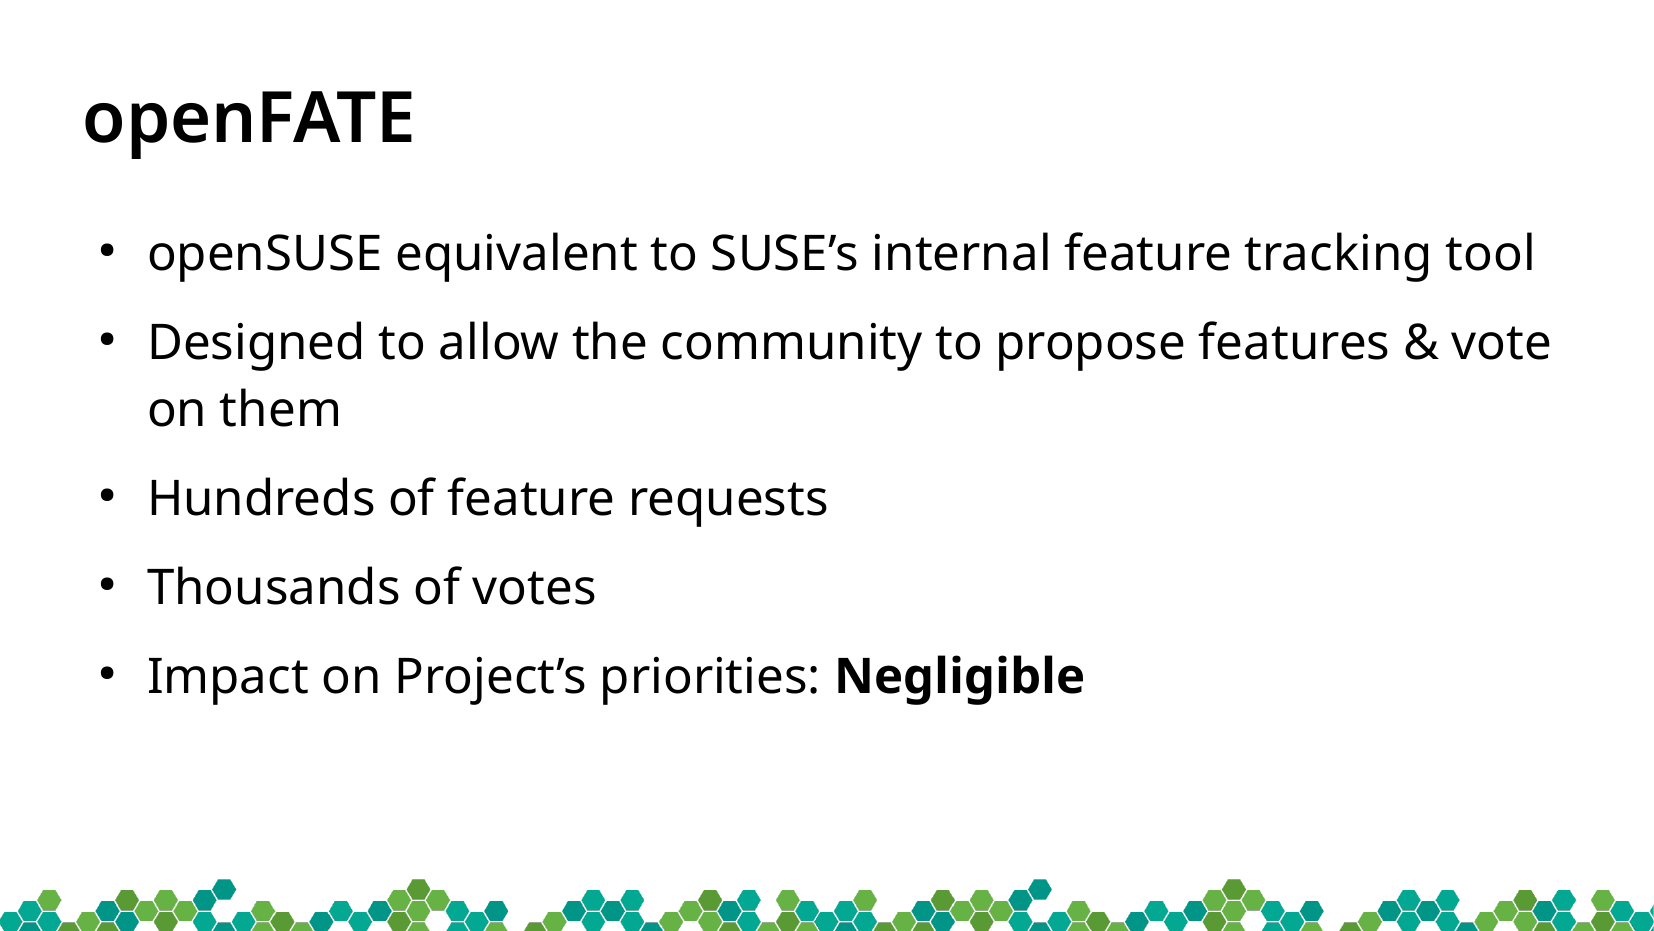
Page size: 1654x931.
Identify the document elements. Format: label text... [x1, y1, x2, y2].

list openSUSE equivalent to SUSE’s internal feature tracking tool Designed to allow the community to propose features & vote on them Hundreds of feature requests Thousands of votes Impact on Project’s priorities: Negligible [82, 217, 1571, 758]
picture [0, 871, 1654, 931]
title openFATE [82, 37, 1571, 193]
